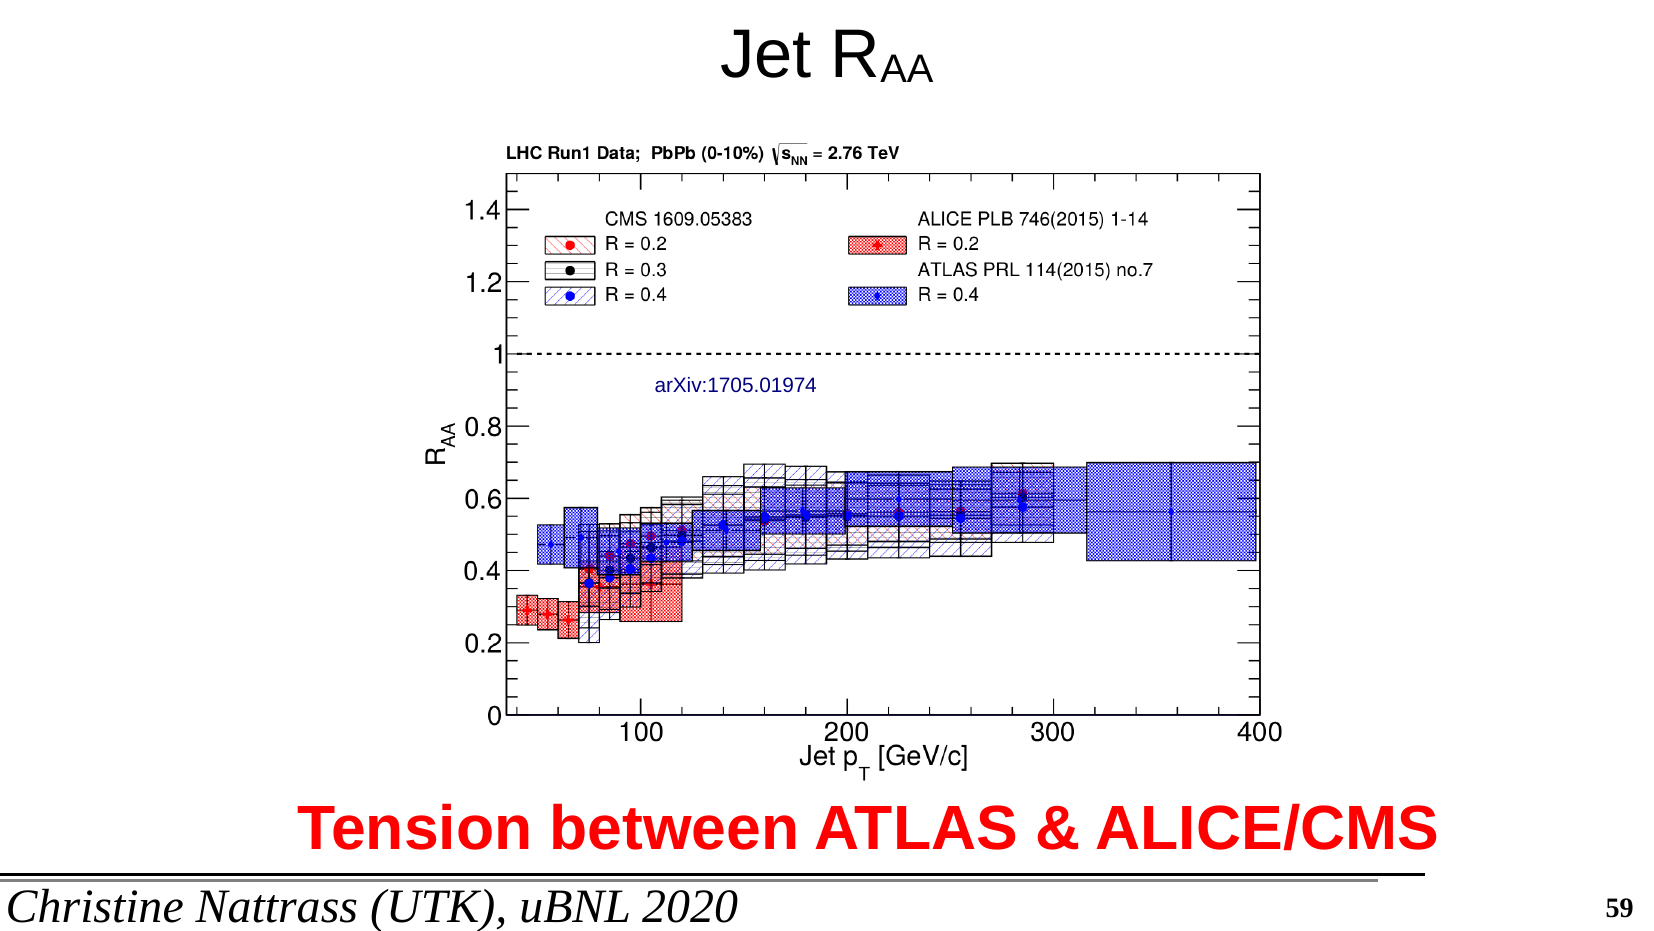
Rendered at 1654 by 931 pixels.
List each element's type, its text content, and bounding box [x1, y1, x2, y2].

title Jet RAA [82, 0, 1571, 121]
picture [412, 106, 1354, 782]
text_box Tension between ATLAS & ALICE/CMS [283, 786, 1463, 877]
text_box arXiv:1705.01974 [634, 366, 832, 405]
